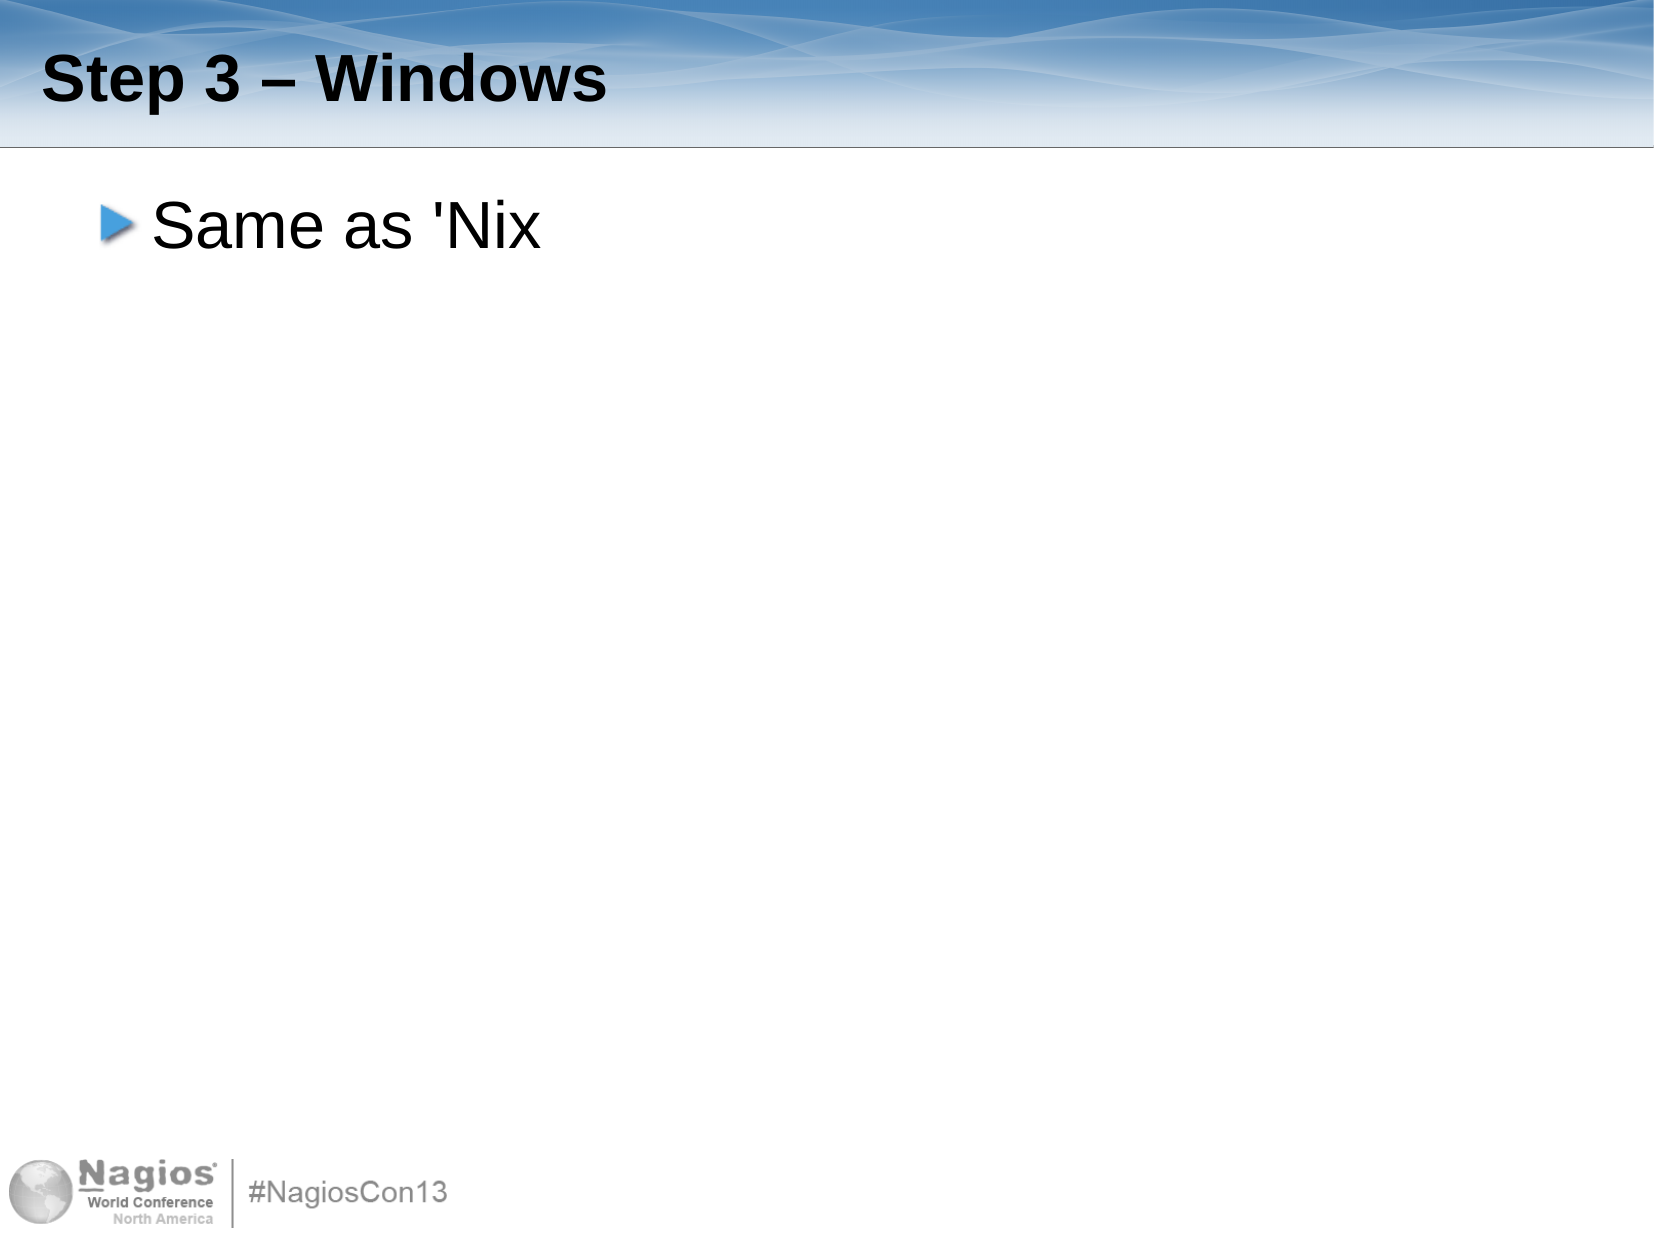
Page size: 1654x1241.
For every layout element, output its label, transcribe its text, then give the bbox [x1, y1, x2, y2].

title Step 3 – Windows [41, 29, 1248, 127]
list Same as 'Nix [80, 188, 1569, 1007]
picture [0, 0, 1654, 147]
picture [9, 1159, 453, 1228]
